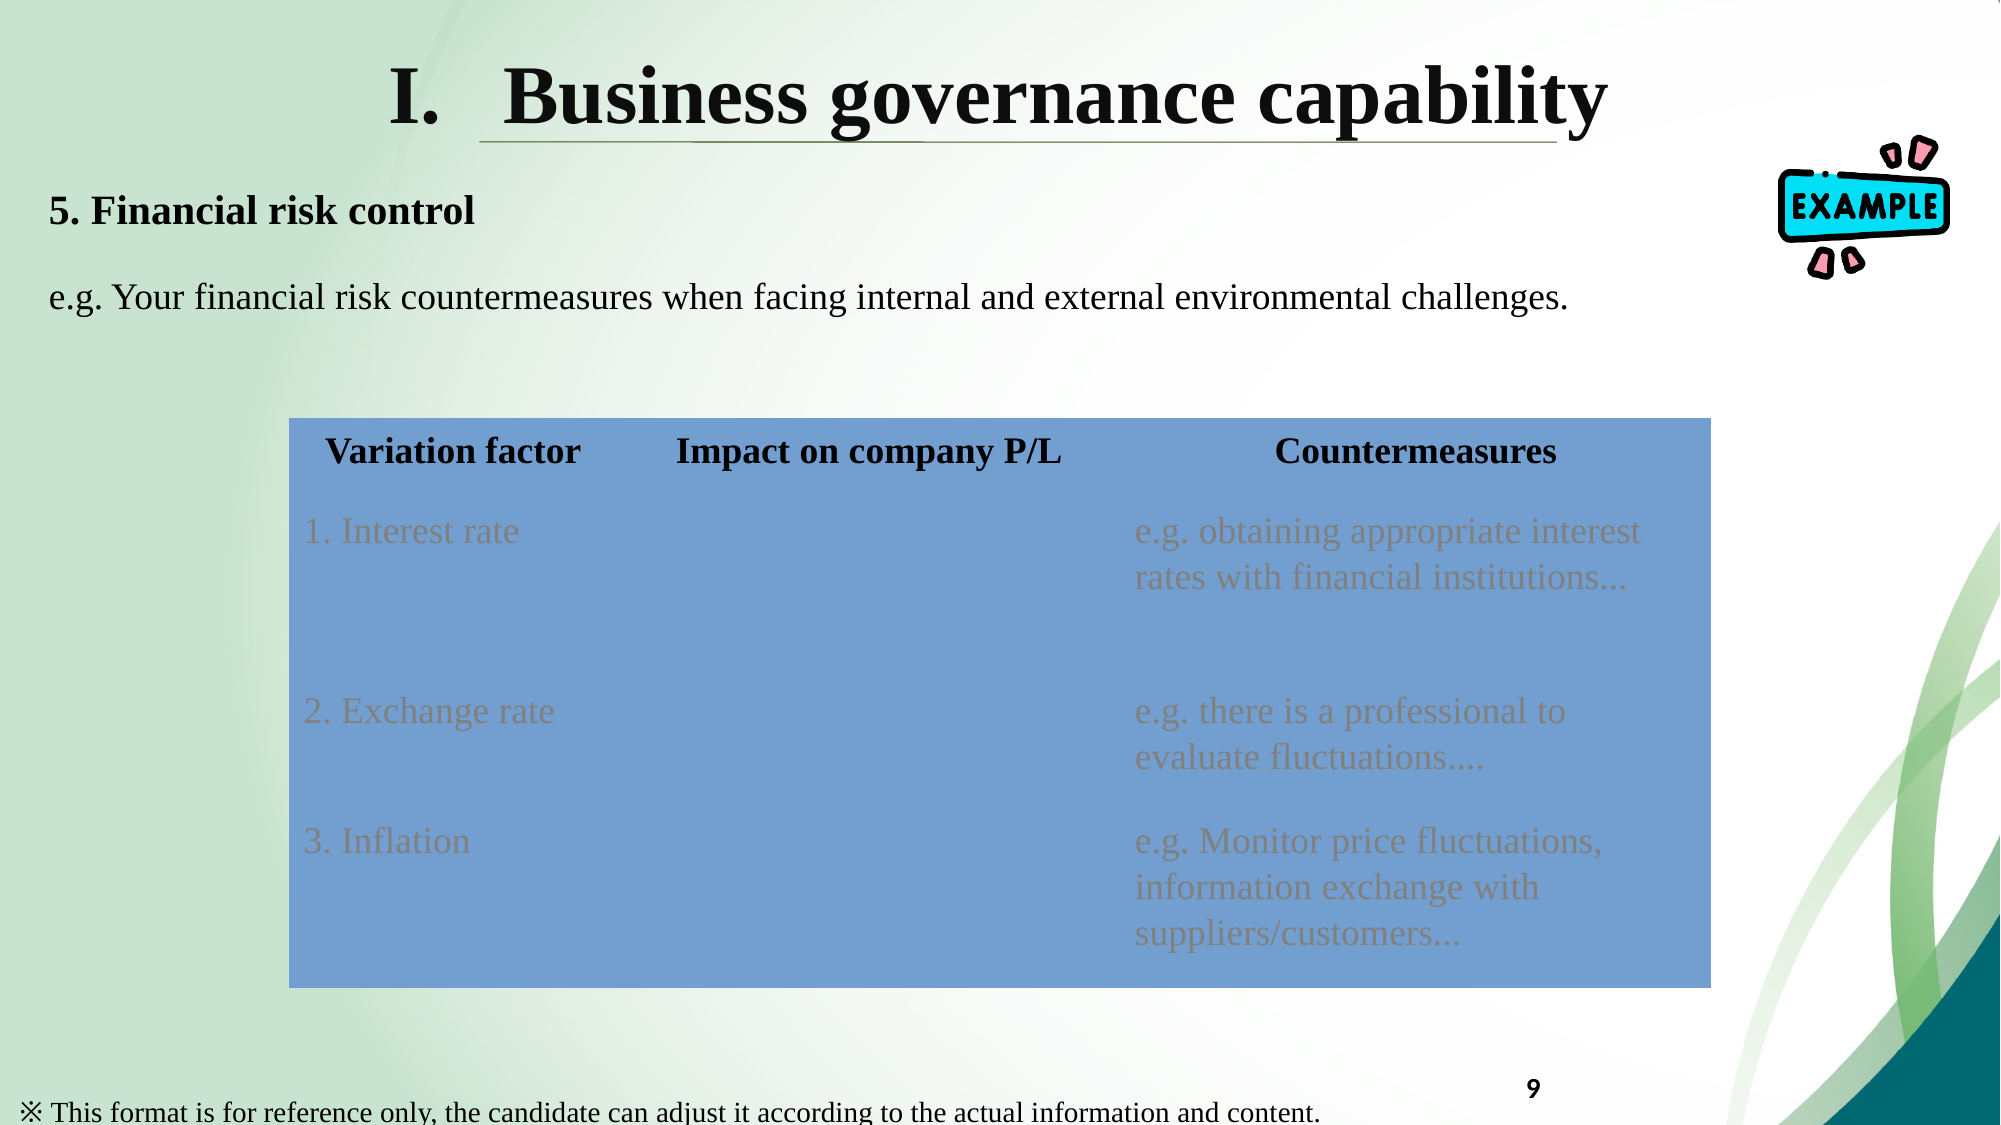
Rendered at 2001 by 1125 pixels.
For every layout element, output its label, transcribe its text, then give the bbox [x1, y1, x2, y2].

table_cell 3. Inflation [289, 808, 618, 988]
table_cell 1. Interest rate [289, 498, 618, 678]
table_cell [618, 678, 1120, 808]
text_box ※ This format is for reference only, the candidate can adjust it according to the actual information and content. [12, 1068, 1330, 1125]
picture [1778, 139, 1950, 293]
text_box 9 [1518, 1053, 1969, 1114]
table_cell e.g. Monitor price fluctuations, information exchange with suppliers/customers... [1120, 808, 1711, 988]
table_cell e.g. there is a professional to evaluate fluctuations.... [1120, 678, 1711, 808]
table_header Countermeasures [1120, 418, 1711, 498]
table_cell [618, 808, 1120, 988]
table_cell [618, 498, 1120, 678]
text_box 5. Financial risk control [42, 168, 1662, 248]
title I. Business governance capability [3, 36, 1996, 139]
text_box e.g. Your financial risk countermeasures when facing internal and external environmental challenges. [42, 257, 1662, 332]
table_header Impact on company P/L [618, 418, 1120, 498]
table_header Variation factor [289, 418, 618, 498]
table_cell e.g. obtaining appropriate interest rates with financial institutions... [1120, 498, 1711, 678]
table_cell 2. Exchange rate [289, 678, 618, 808]
